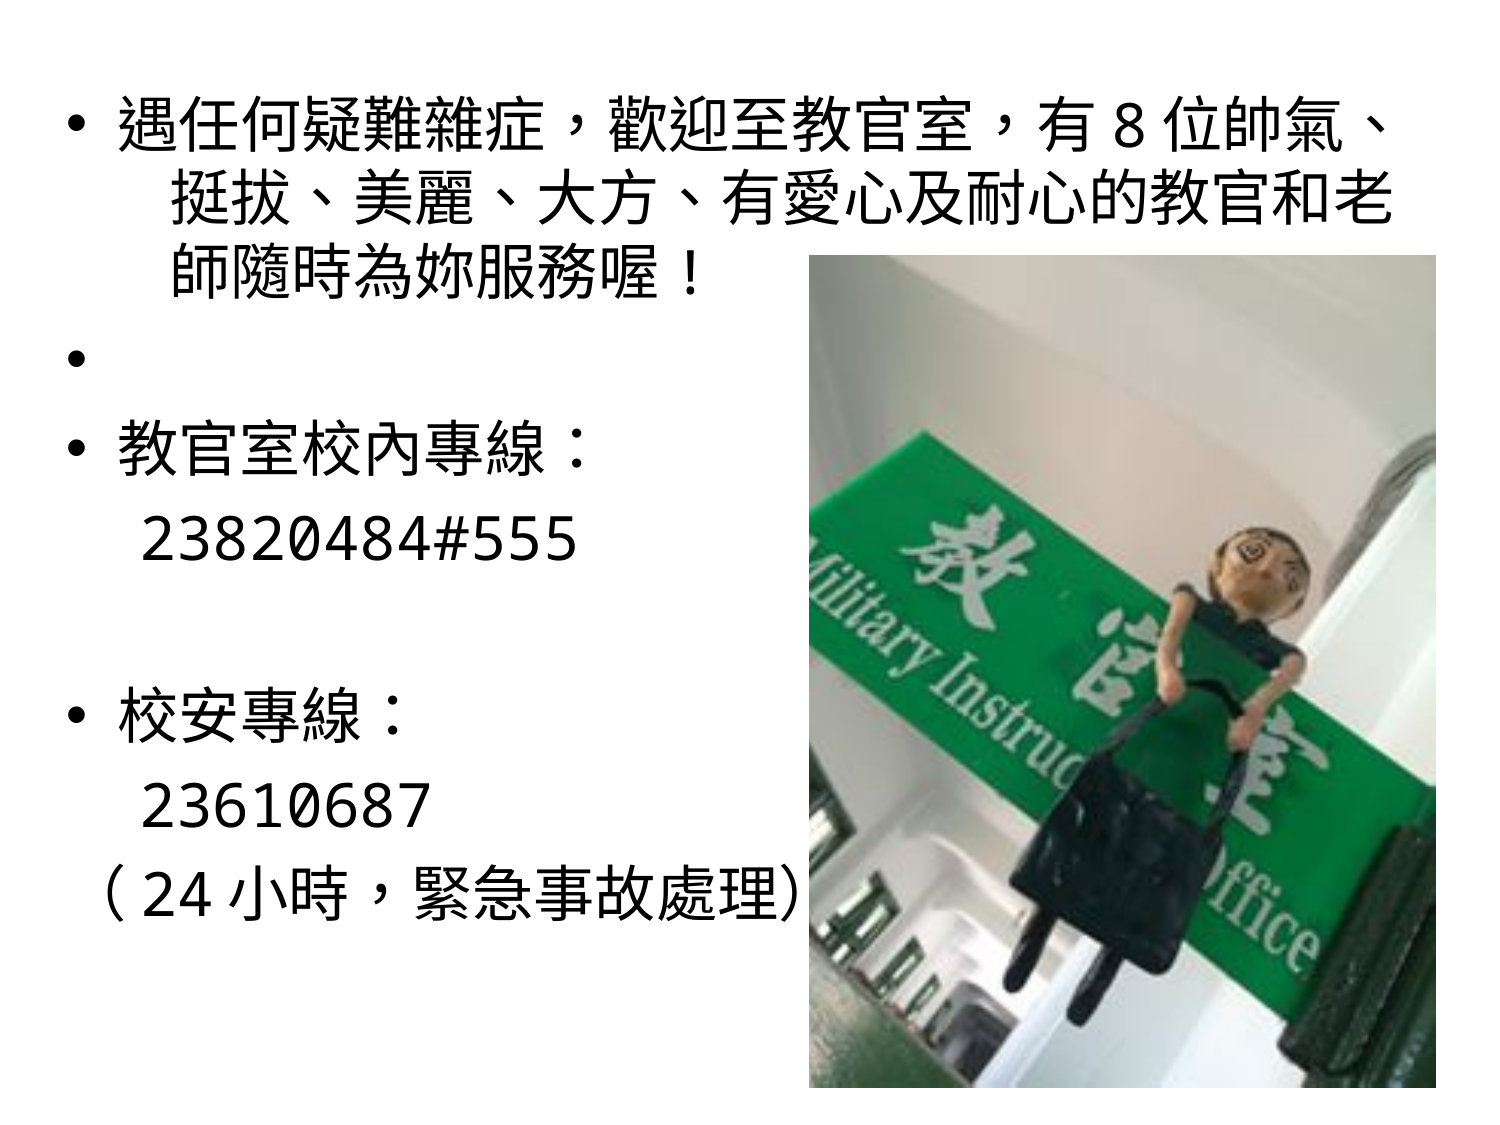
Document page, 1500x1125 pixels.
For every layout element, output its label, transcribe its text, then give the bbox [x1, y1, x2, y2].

list 遇任何疑難雜症，歡迎至教官室，有8位帥氣、挺拔、美麗、大方、有愛心及耐心的教官和老師隨時為妳服務喔! 教官室校內專線： 23820484#555 校安專線： 23610687 （24小時，緊急事故處理） [50, 78, 1445, 941]
picture [809, 941, 1436, 1088]
